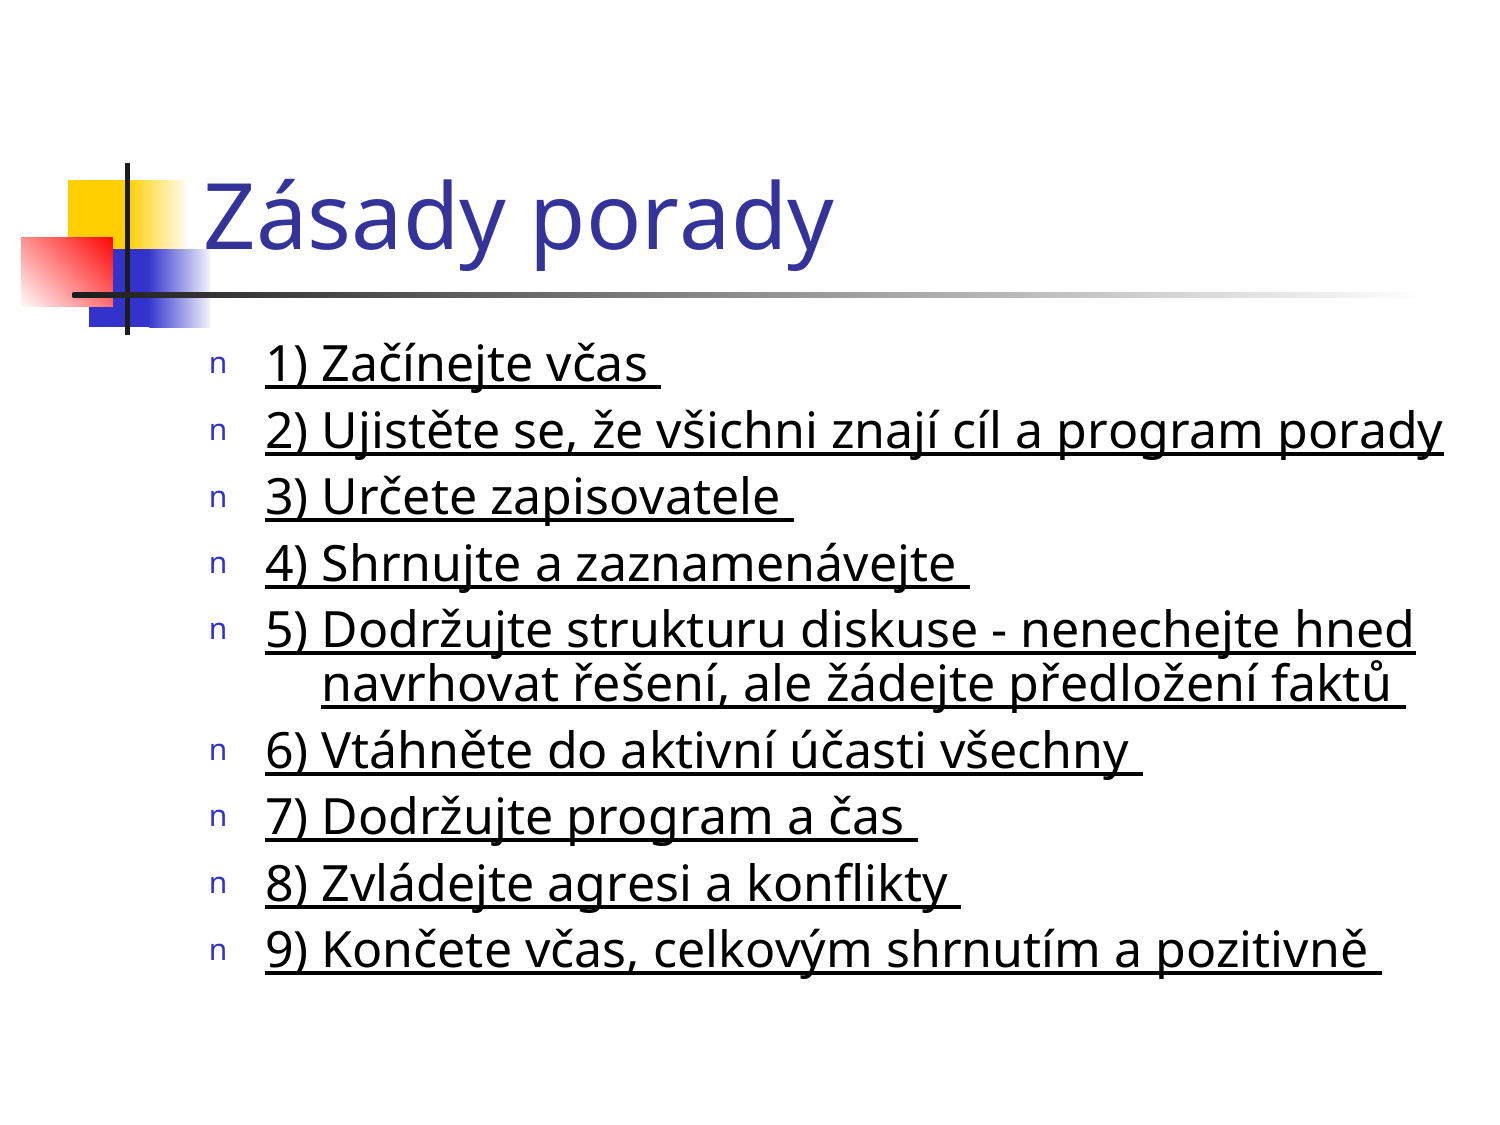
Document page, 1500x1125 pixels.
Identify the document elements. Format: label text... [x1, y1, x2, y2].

title Zásady porady [188, 35, 1468, 275]
list 1) Začínejte včas 2) Ujistěte se, že všichni znají cíl a program porady 3) Určete zapisovatele 4) Shrnujte a zaznamenávejte 5) Dodržujte strukturu diskuse - nenechejte hned navrhovat řešení, ale žádejte předložení faktů 6) Vtáhněte do aktivní účasti všechny 7) Dodržujte program a čas 8) Zvládejte agresi a konflikty 9) Končete včas, celkovým shrnutím a pozitivně [193, 331, 1469, 1007]
